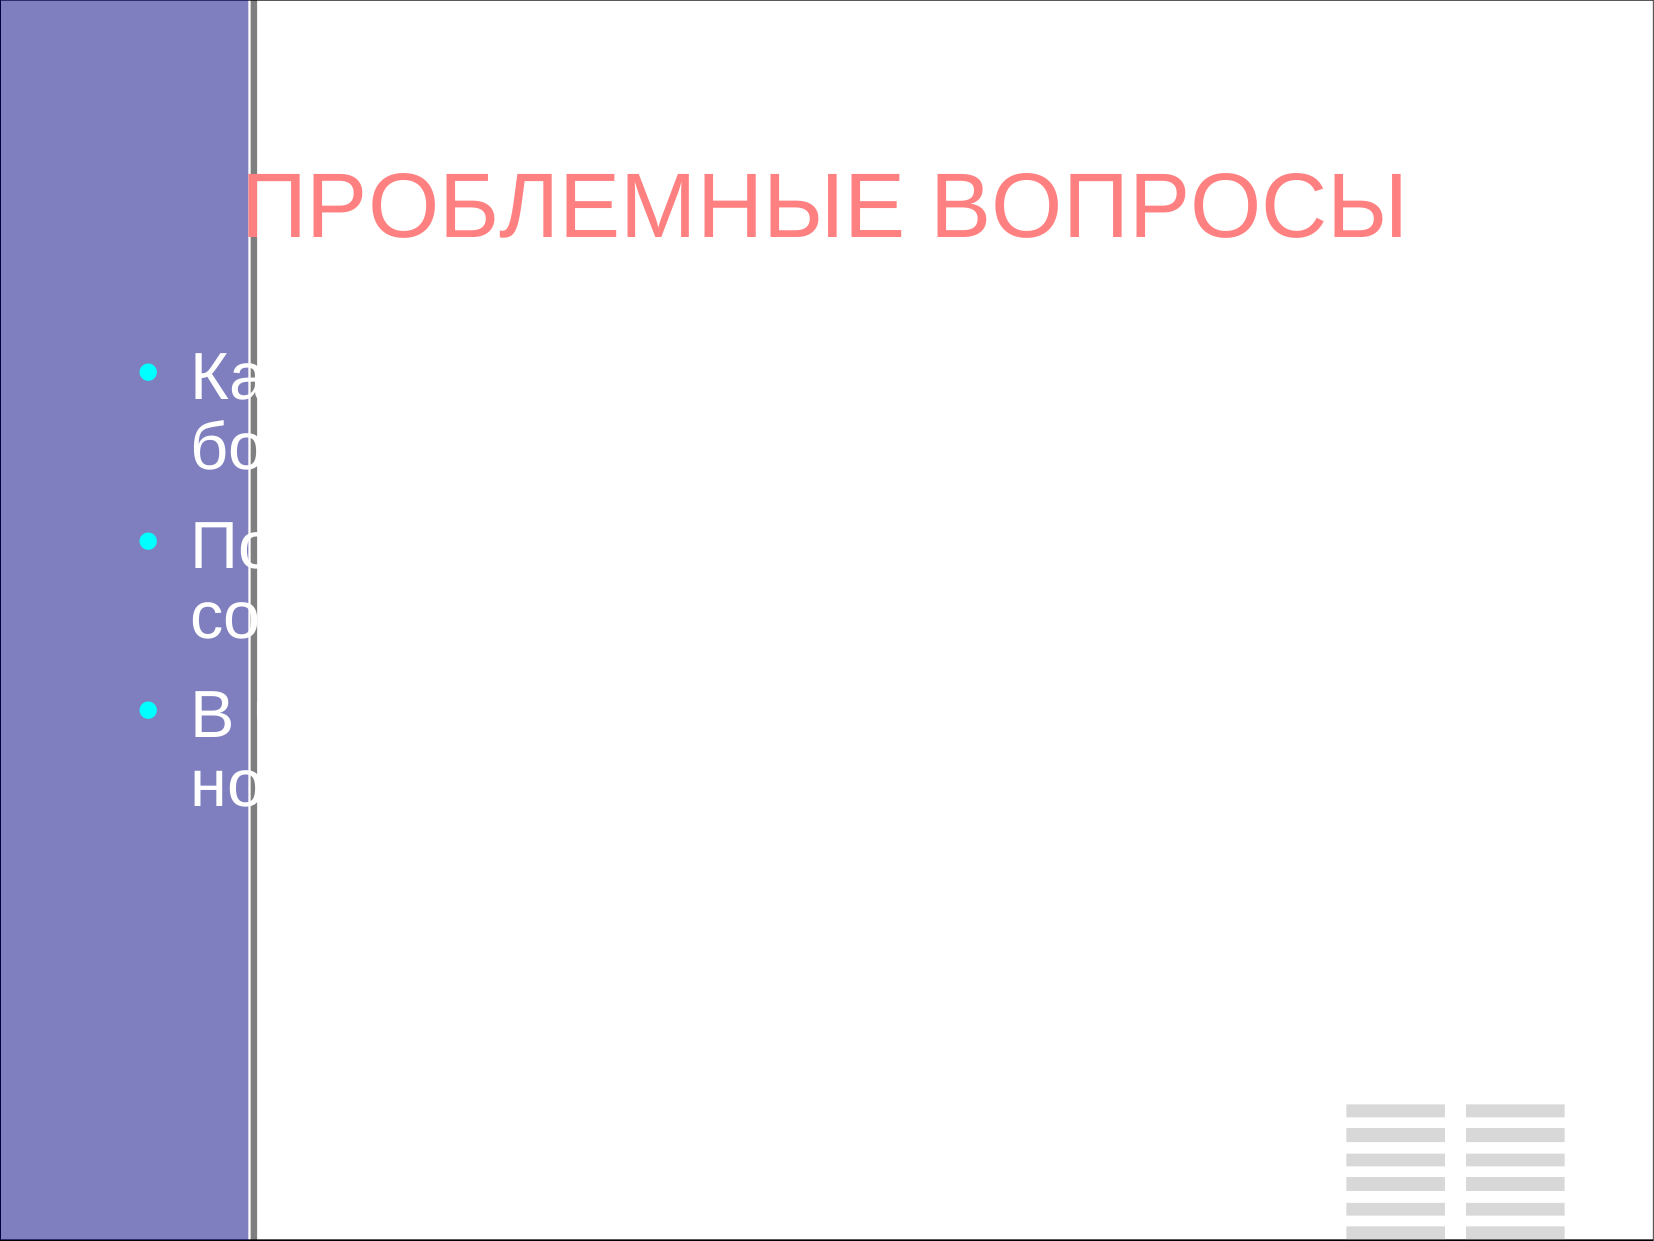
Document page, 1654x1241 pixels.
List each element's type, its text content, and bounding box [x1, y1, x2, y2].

title ПРОБЛЕМНЫЕ ВОПРОСЫ [119, 104, 1533, 313]
list Какие компоненты компьютера требуют большего совершенства? Почему компьютерная техника постоянно совершенствуется? В чем основные конструктивные отличия ноутбука и стационарного компьютера? [119, 344, 1533, 1149]
